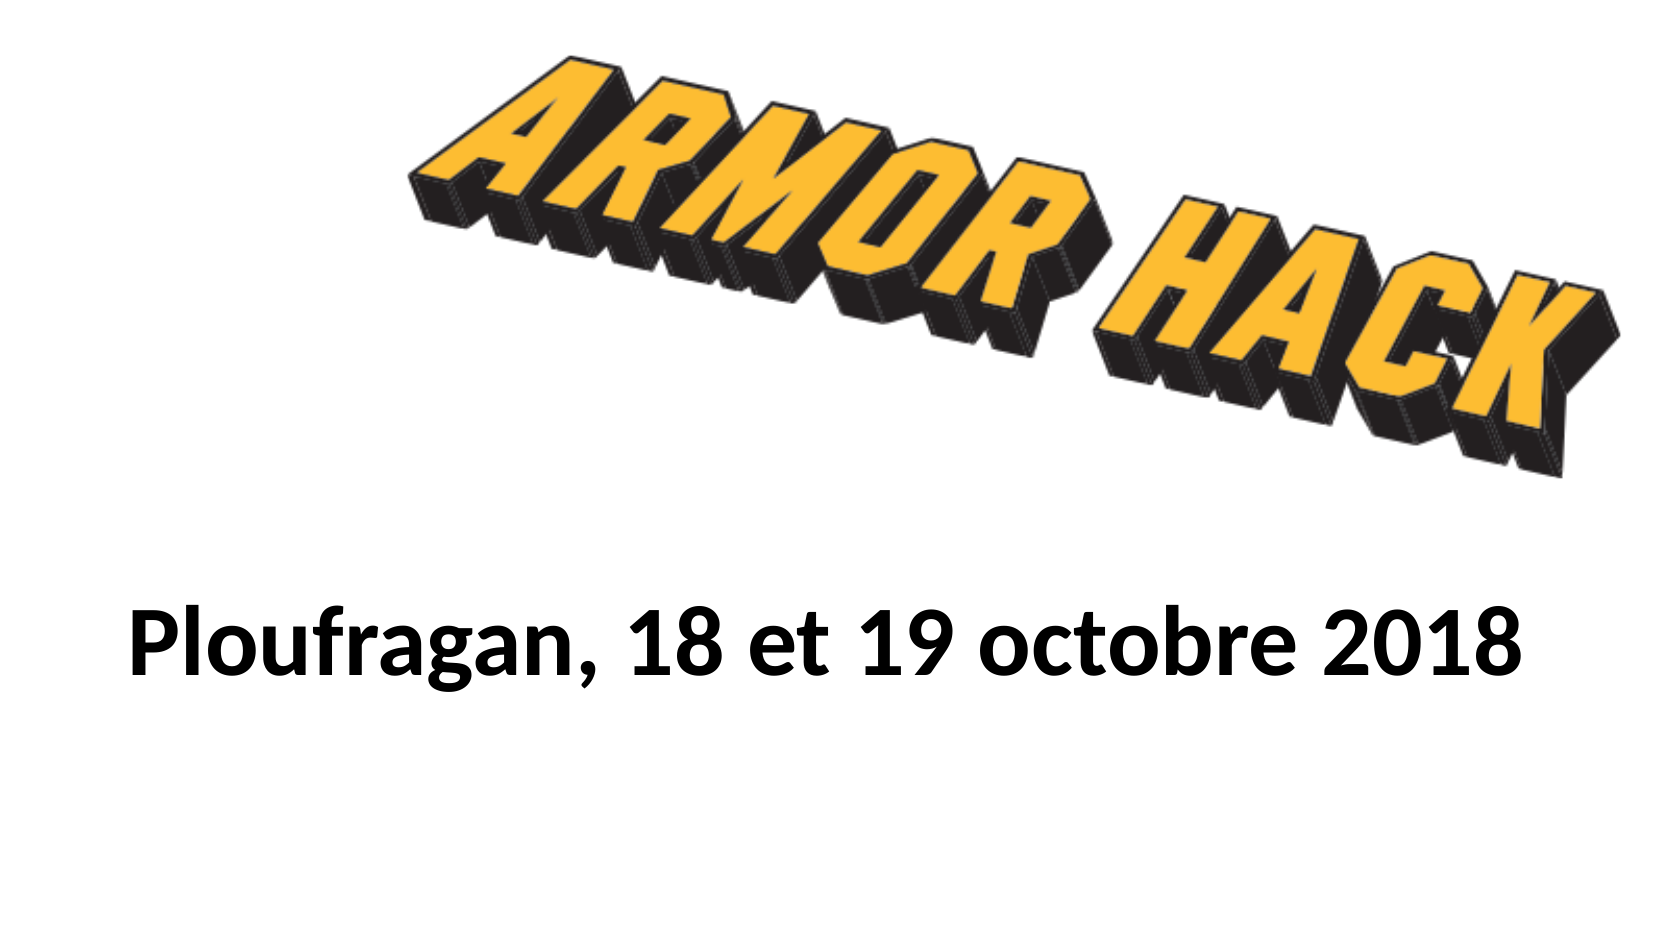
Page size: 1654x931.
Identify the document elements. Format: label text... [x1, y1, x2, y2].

picture [389, 35, 1640, 500]
subtitle Ploufragan, 18 et 19 octobre 2018 [82, 543, 1571, 758]
